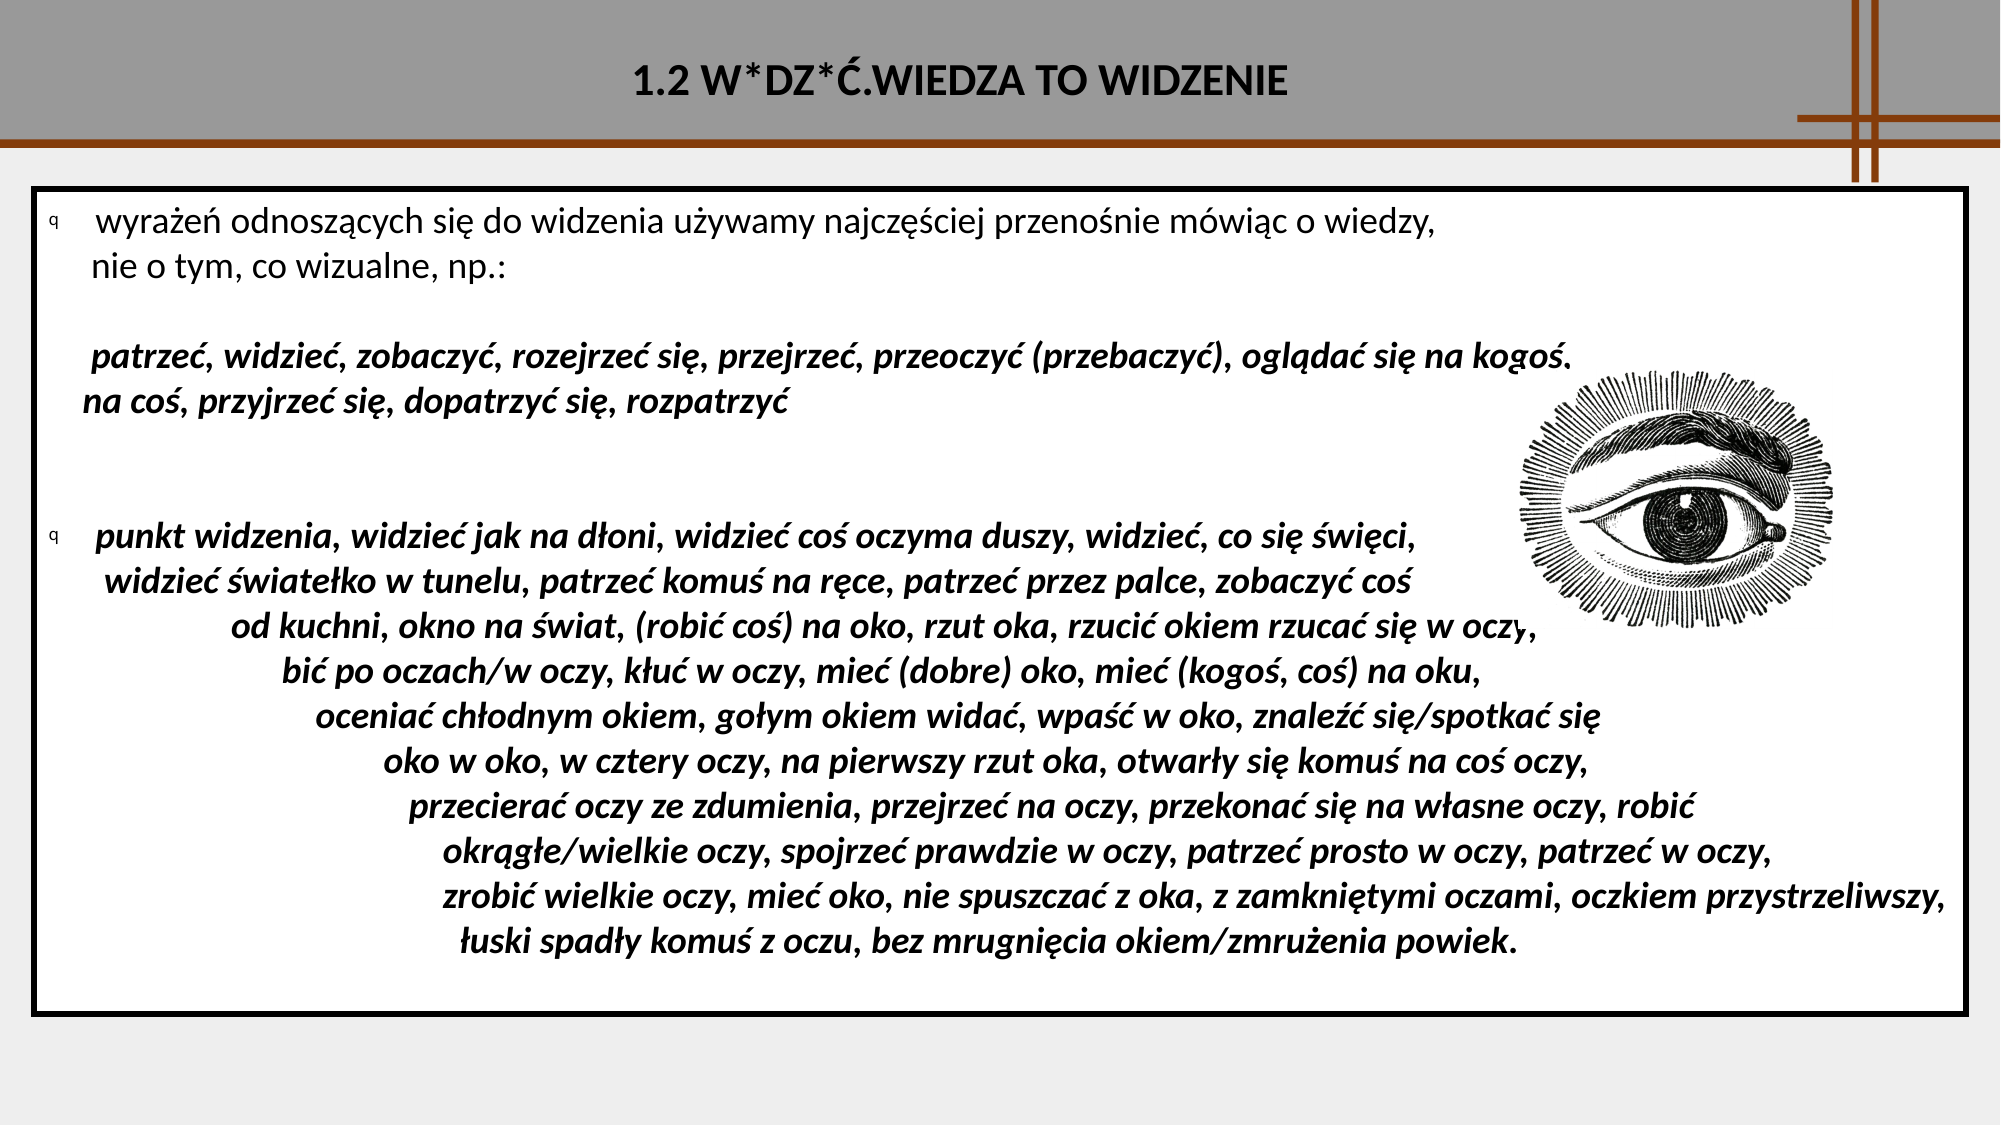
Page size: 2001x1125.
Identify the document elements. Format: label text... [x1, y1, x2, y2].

picture [1518, 369, 1833, 629]
text_box wyrażeń odnoszących się do widzenia używamy najczęściej przenośnie mówiąc o wiedzy, nie o tym, co wizualne, np.: patrzeć, widzieć, zobaczyć, rozejrzeć się, przejrzeć, przeoczyć (przebaczyć), oglądać się na kogoś, na coś, przyjrzeć się, dopatrzyć się, rozpatrzyć punkt widzenia, widzieć jak na dłoni, widzieć coś oczyma duszy, widzieć, co się święci, widzieć światełko w tunelu, patrzeć komuś na ręce, patrzeć przez palce, zobaczyć coś od kuchni, okno na świat, (robić coś) na oko, rzut oka, rzucić okiem rzucać się w oczy, bić po oczach/w oczy, kłuć w oczy, mieć (dobre) oko, mieć (kogoś, coś) na oku, oceniać chłodnym okiem, gołym okiem widać, wpaść w oko, znaleźć się/spotkać się oko w oko, w cztery oczy, na pierwszy rzut oka, otwarły się komuś na coś oczy, przecierać oczy ze zdumienia, przejrzeć na oczy, przekonać się na własne oczy, robić okrągłe/wielkie oczy, spojrzeć prawdzie w oczy, patrzeć prosto w oczy, patrzeć w oczy, zrobić wielkie oczy, mieć oko, nie spuszczać z oka, z zamkniętymi oczami, oczkiem przystrzeliwszy, łuski spadły komuś z oczu, bez mrugnięcia okiem/zmrużenia powiek. [33, 188, 1967, 1014]
text_box [0, 0, 2001, 183]
text_box 1.2 W*DZ*Ć.WIEDZA TO WIDZENIE [173, 41, 1747, 112]
